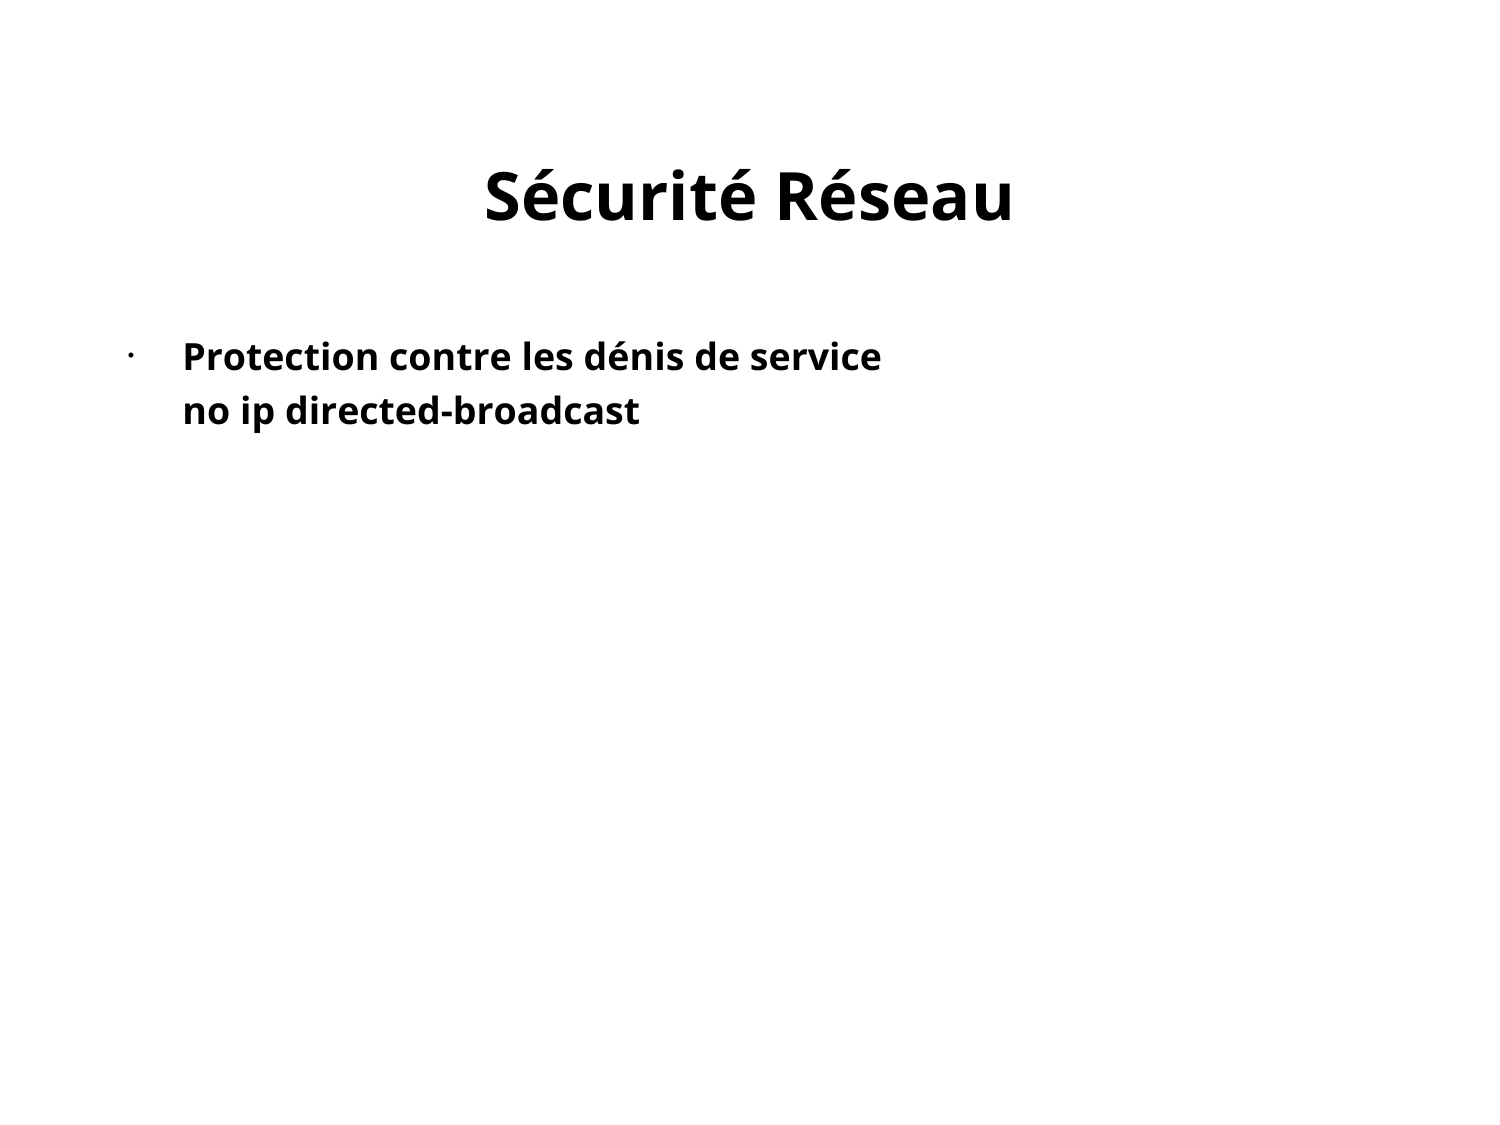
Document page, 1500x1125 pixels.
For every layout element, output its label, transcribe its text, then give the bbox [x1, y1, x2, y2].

list Protection contre les dénis de service no ip directed-broadcast [112, 324, 1388, 1000]
title Sécurité Réseau [112, 99, 1388, 288]
